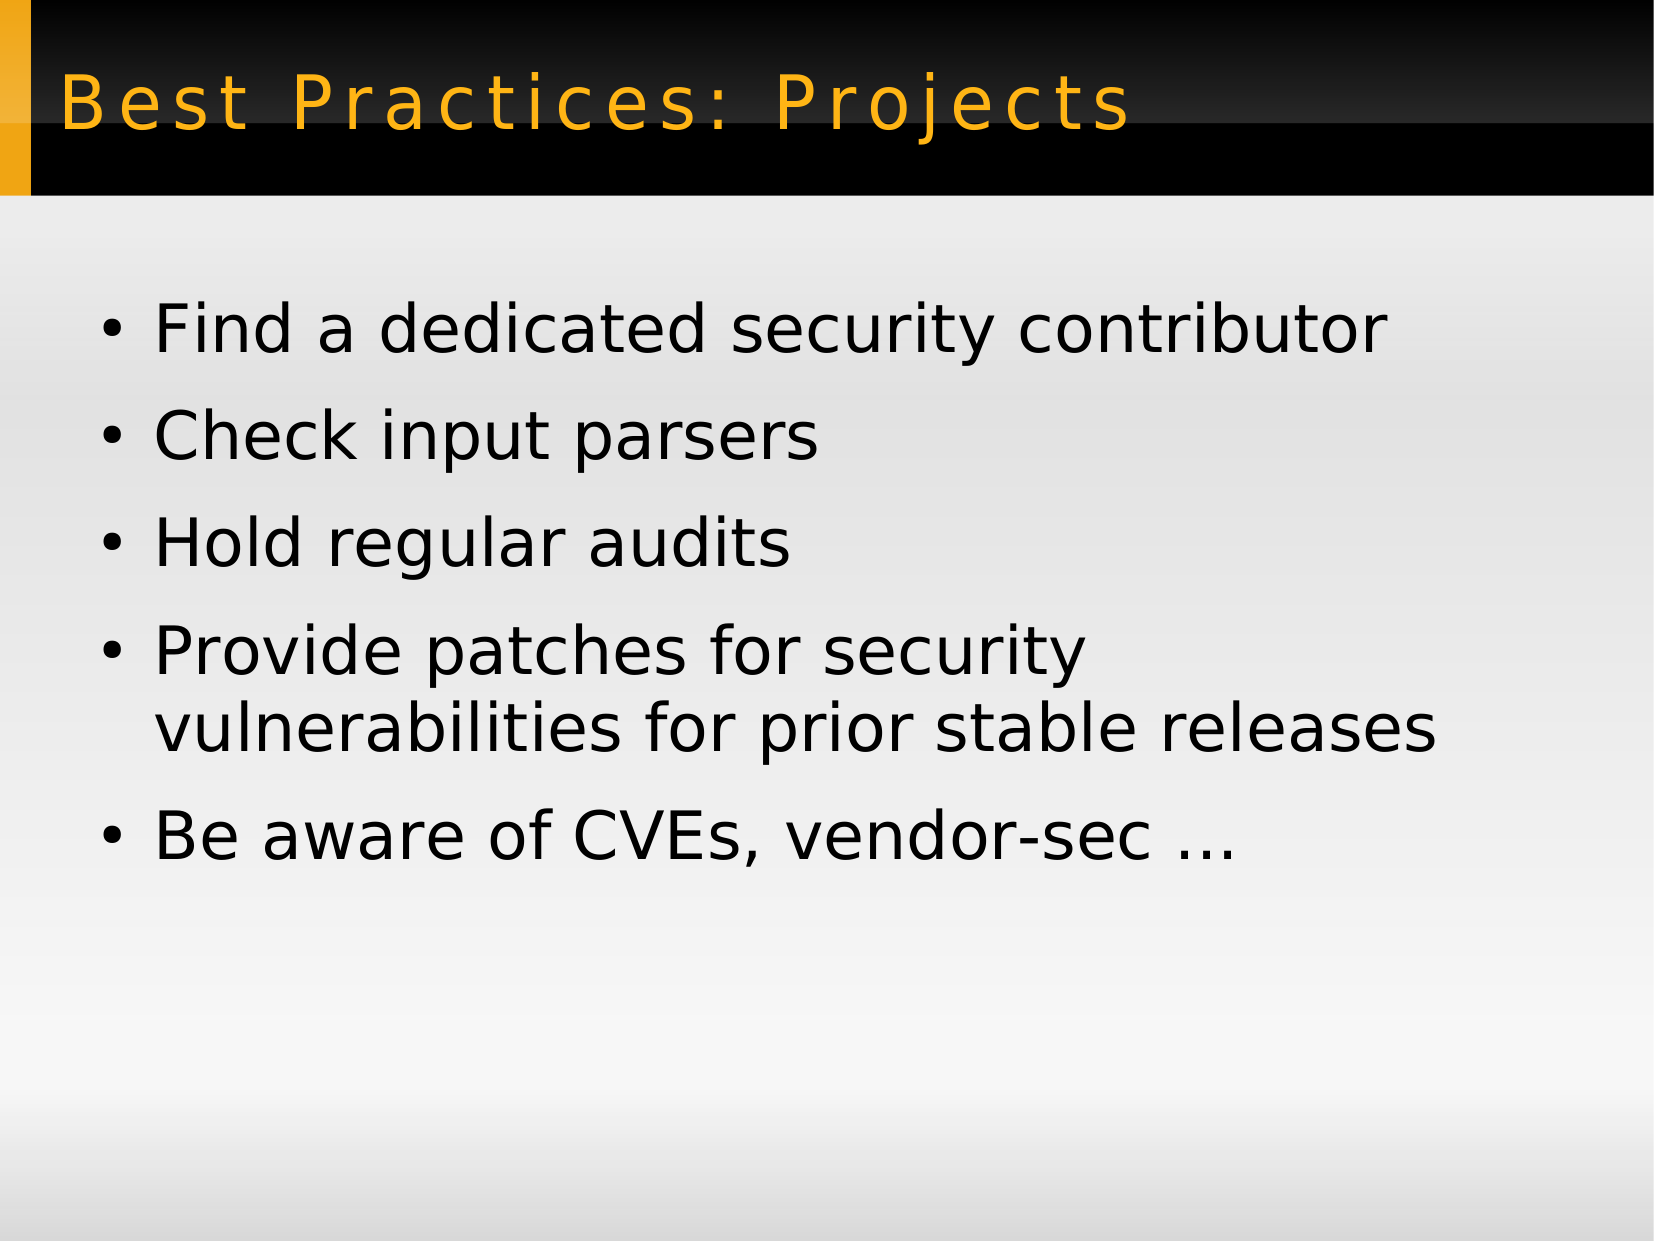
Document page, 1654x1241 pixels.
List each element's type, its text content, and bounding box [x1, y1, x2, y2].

title Best Practices: Projects [59, 29, 1270, 178]
list Find a dedicated security contributor Check input parsers Hold regular audits Provide patches for security vulnerabilities for prior stable releases Be aware of CVEs, vendor-sec ... [82, 290, 1571, 1109]
picture [0, 0, 1654, 1241]
